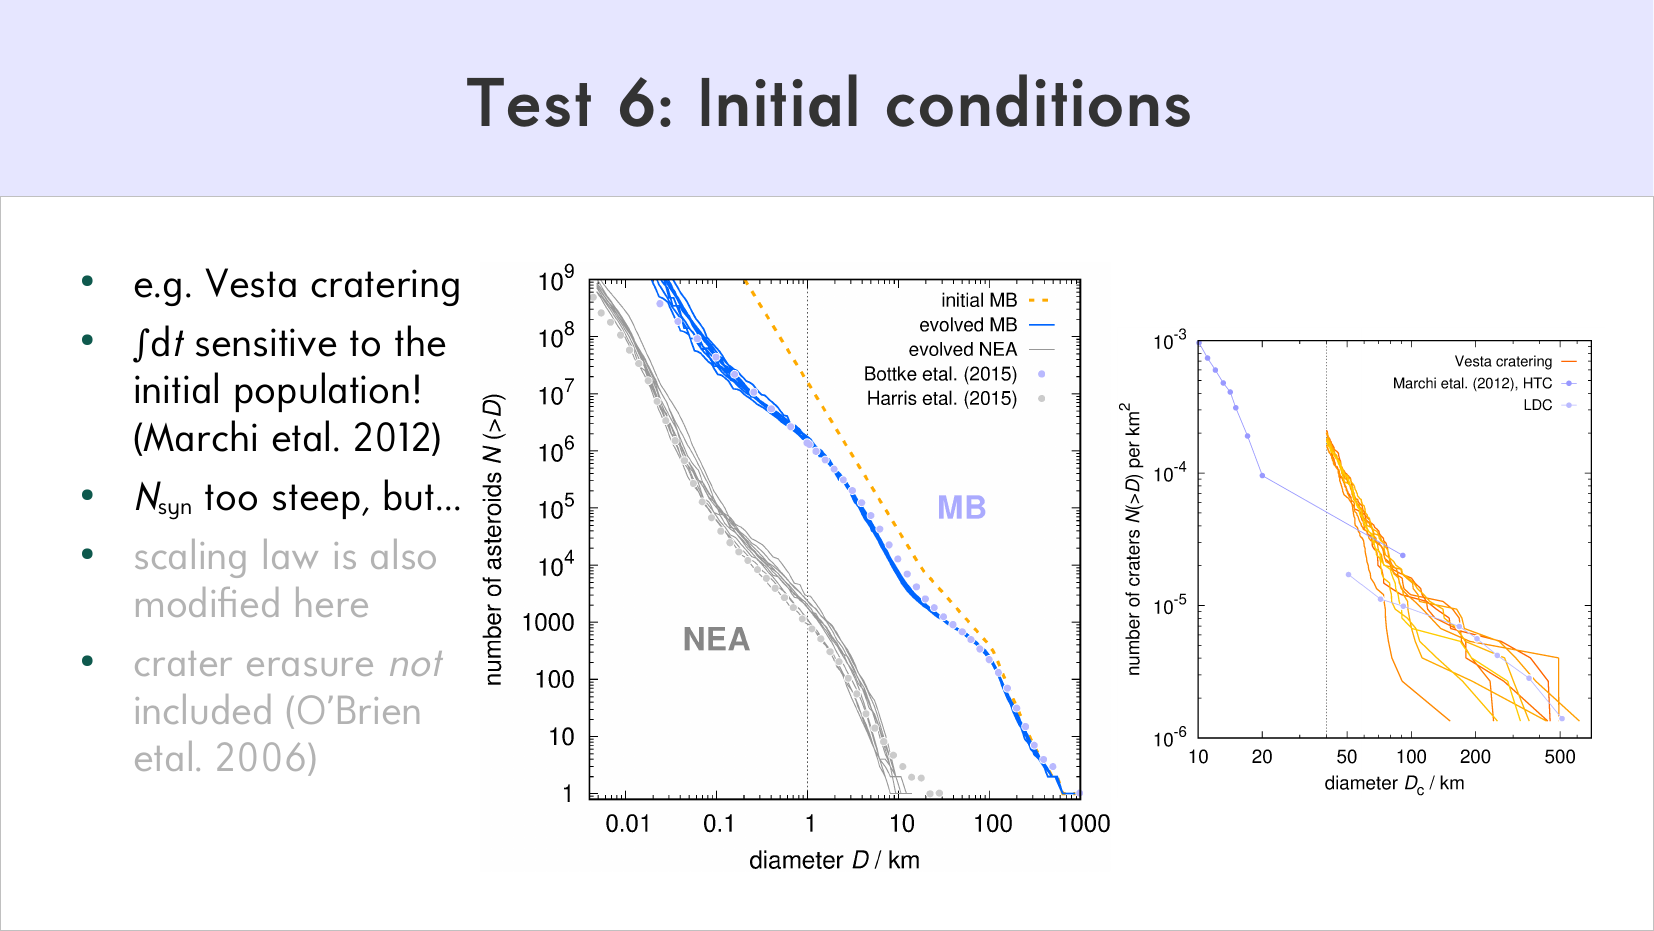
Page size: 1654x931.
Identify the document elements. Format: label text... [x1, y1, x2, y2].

title Test 6: Initial conditions [124, 23, 1537, 179]
list e.g. Vesta cratering ∫dt sensitive to the initial population! (Marchi etal. 2012) Nsyn too steep, but... scaling law is also modified here crater erasure not included (O’Brien etal. 2006) [62, 258, 466, 798]
picture [480, 262, 1111, 872]
picture [1117, 327, 1605, 798]
